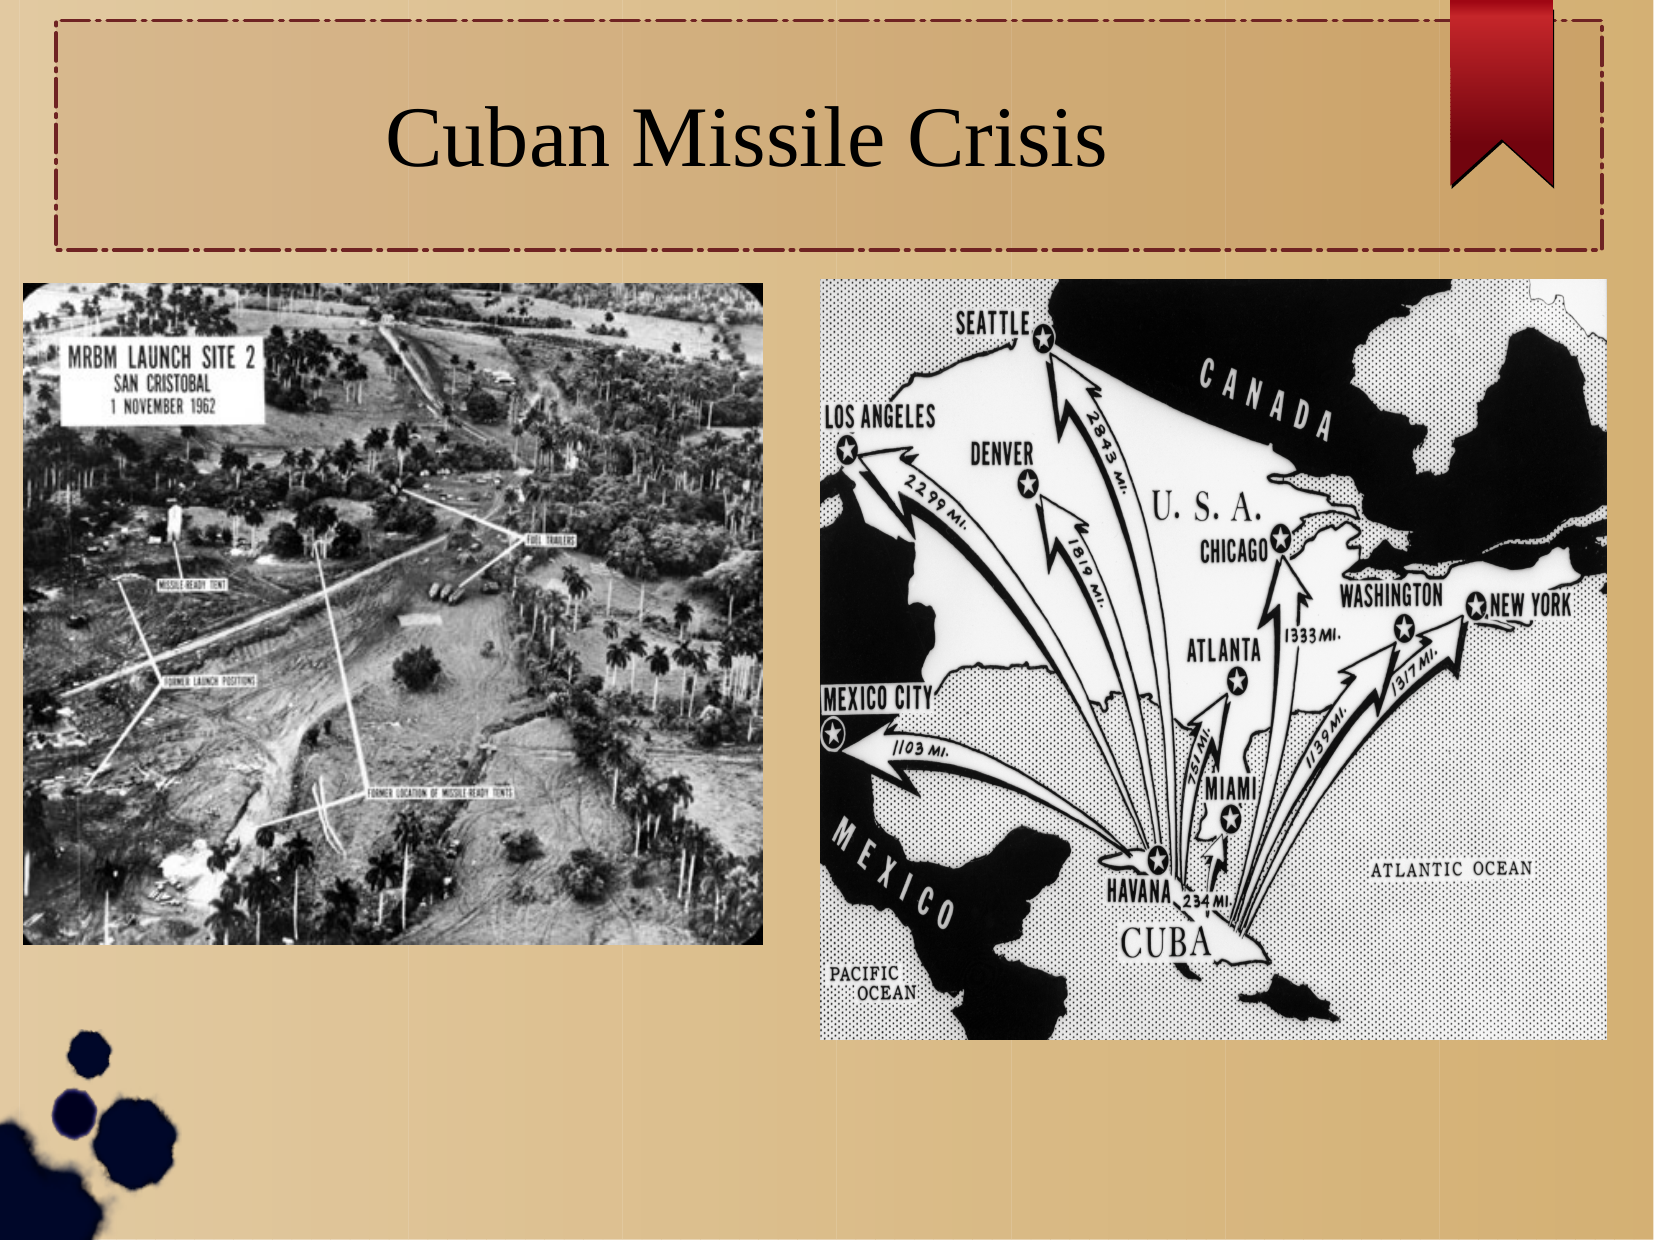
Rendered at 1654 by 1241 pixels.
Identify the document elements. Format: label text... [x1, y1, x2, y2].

picture [23, 283, 763, 945]
picture [820, 279, 1607, 1040]
title Cuban Missile Crisis [82, 47, 1412, 229]
